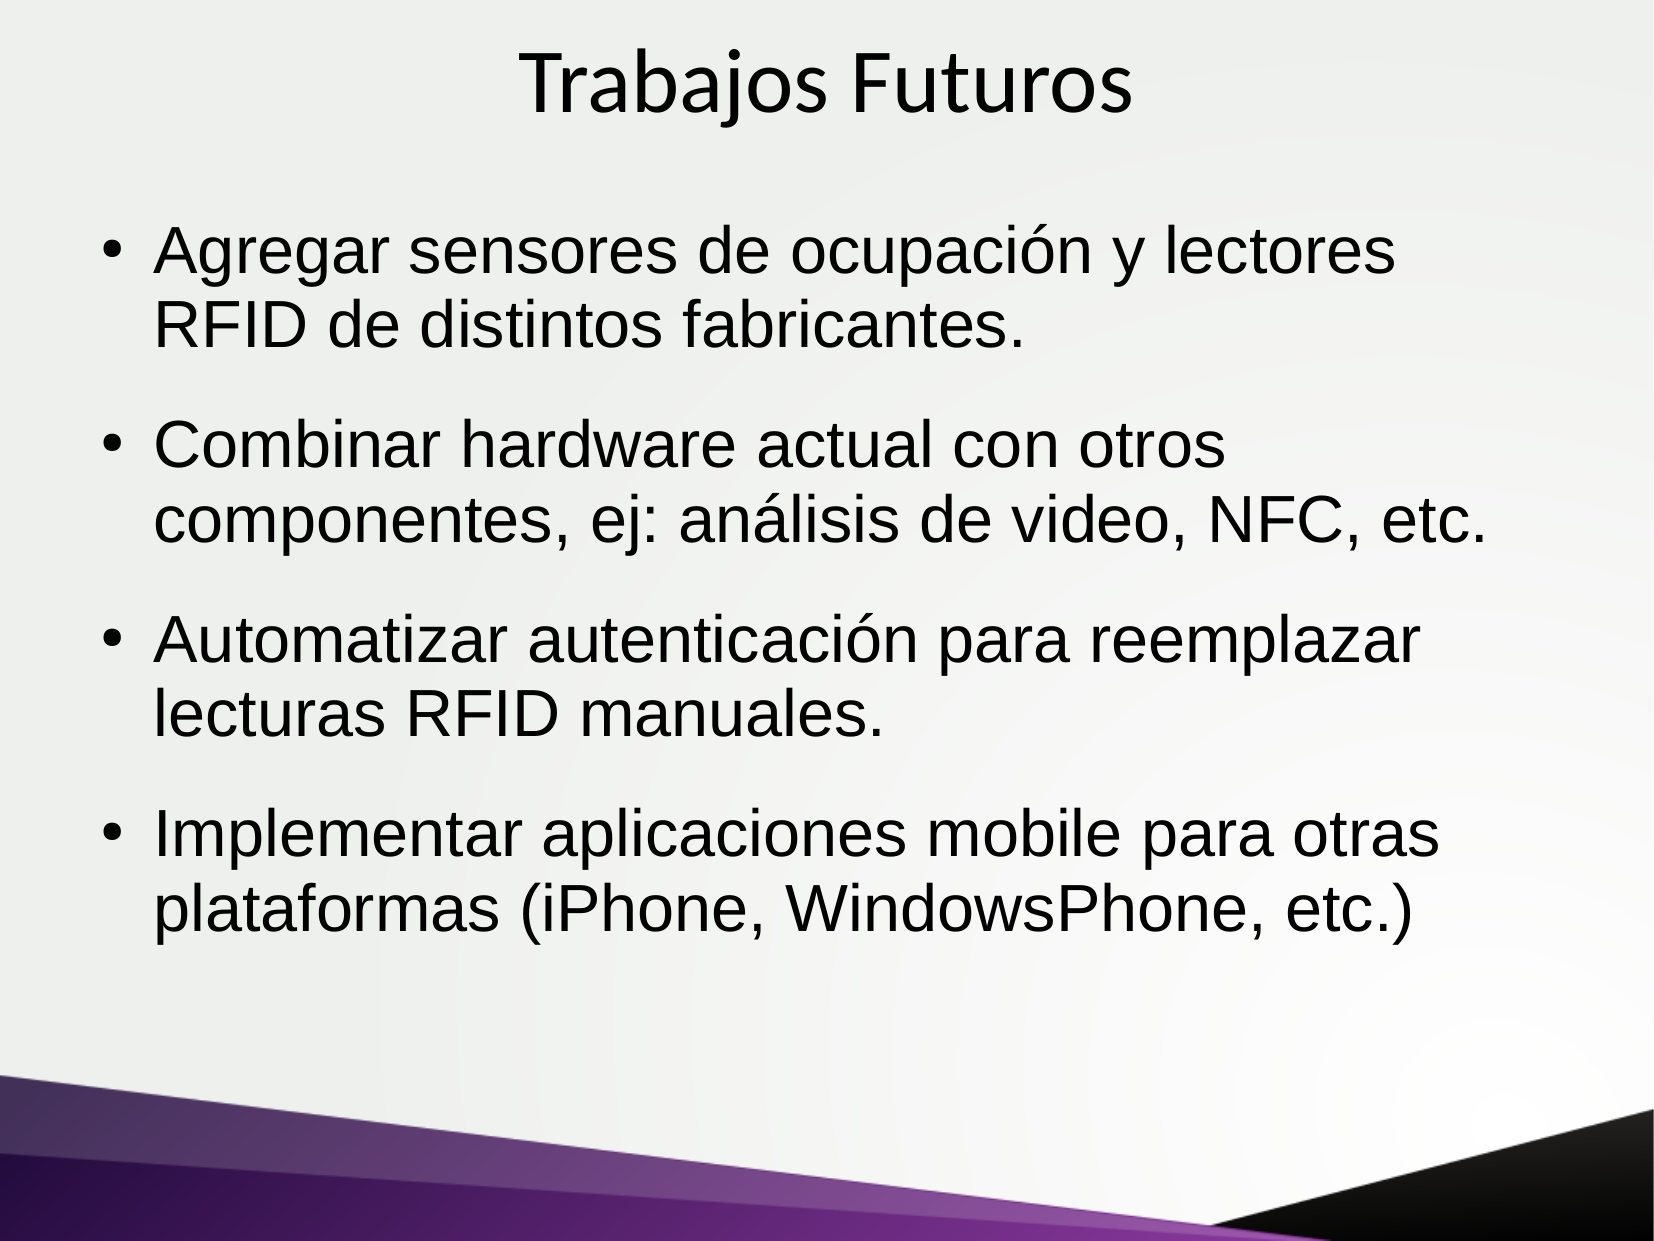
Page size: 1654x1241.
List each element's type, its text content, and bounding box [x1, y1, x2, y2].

picture [0, 0, 1654, 1241]
list Agregar sensores de ocupación y lectores RFID de distintos fabricantes. Combinar hardware actual con otros componentes, ej: análisis de video, NFC, etc. Automatizar autenticación para reemplazar lecturas RFID manuales. Implementar aplicaciones mobile para otras plataformas (iPhone, WindowsPhone, etc.) [82, 212, 1571, 1034]
title Trabajos Futuros [82, 33, 1571, 146]
